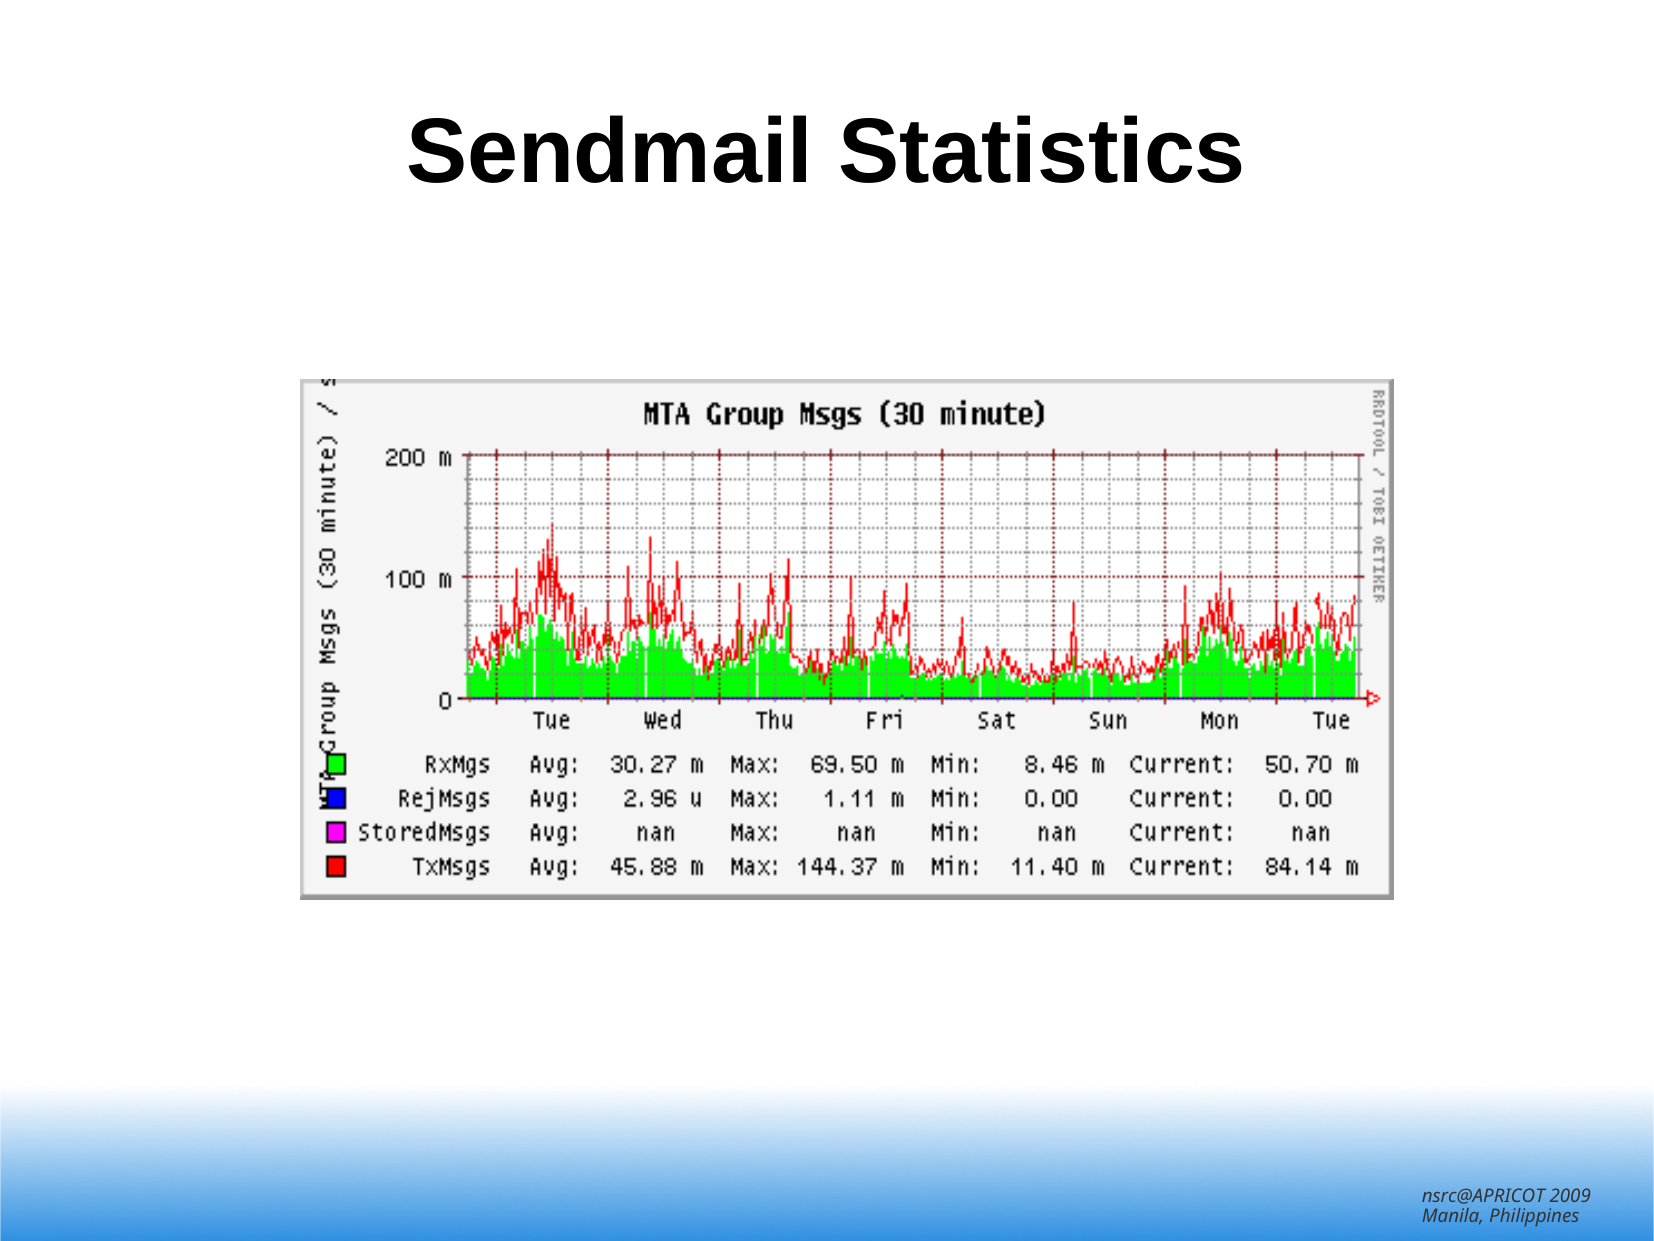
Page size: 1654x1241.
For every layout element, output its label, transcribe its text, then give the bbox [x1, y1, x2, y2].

picture [0, 1083, 1654, 1241]
picture [300, 379, 1394, 901]
title Sendmail Statistics [82, 56, 1571, 249]
